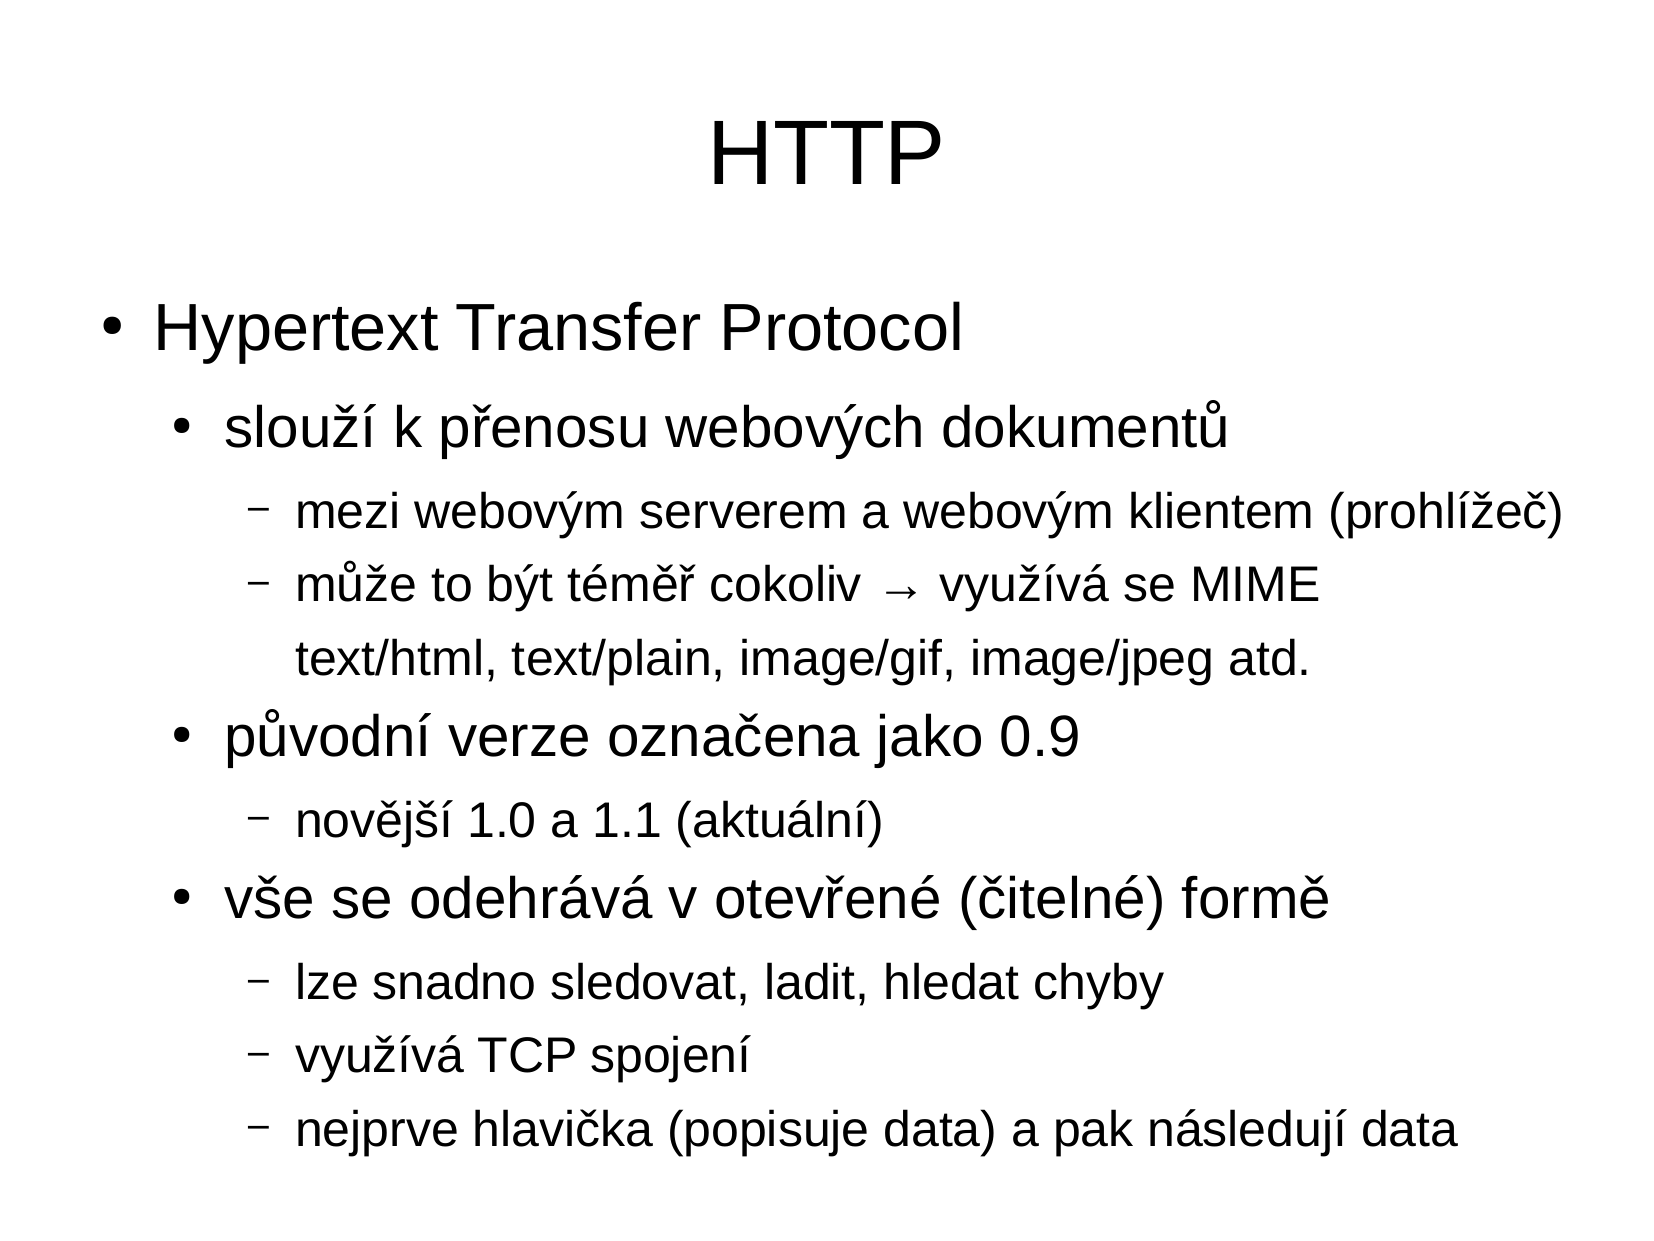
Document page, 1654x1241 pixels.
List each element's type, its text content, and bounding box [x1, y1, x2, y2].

list Hypertext Transfer Protocol slouží k přenosu webových dokumentů mezi webovým serverem a webovým klientem (prohlížeč) může to být téměř cokoliv → využívá se MIME text/html, text/plain, image/gif, image/jpeg atd. původní verze označena jako 0.9 novější 1.0 a 1.1 (aktuální) vše se odehrává v otevřené (čitelné) formě lze snadno sledovat, ladit, hledat chyby využívá TCP spojení nejprve hlavička (popisuje data) a pak následují data [82, 290, 1571, 1158]
title HTTP [82, 56, 1571, 250]
